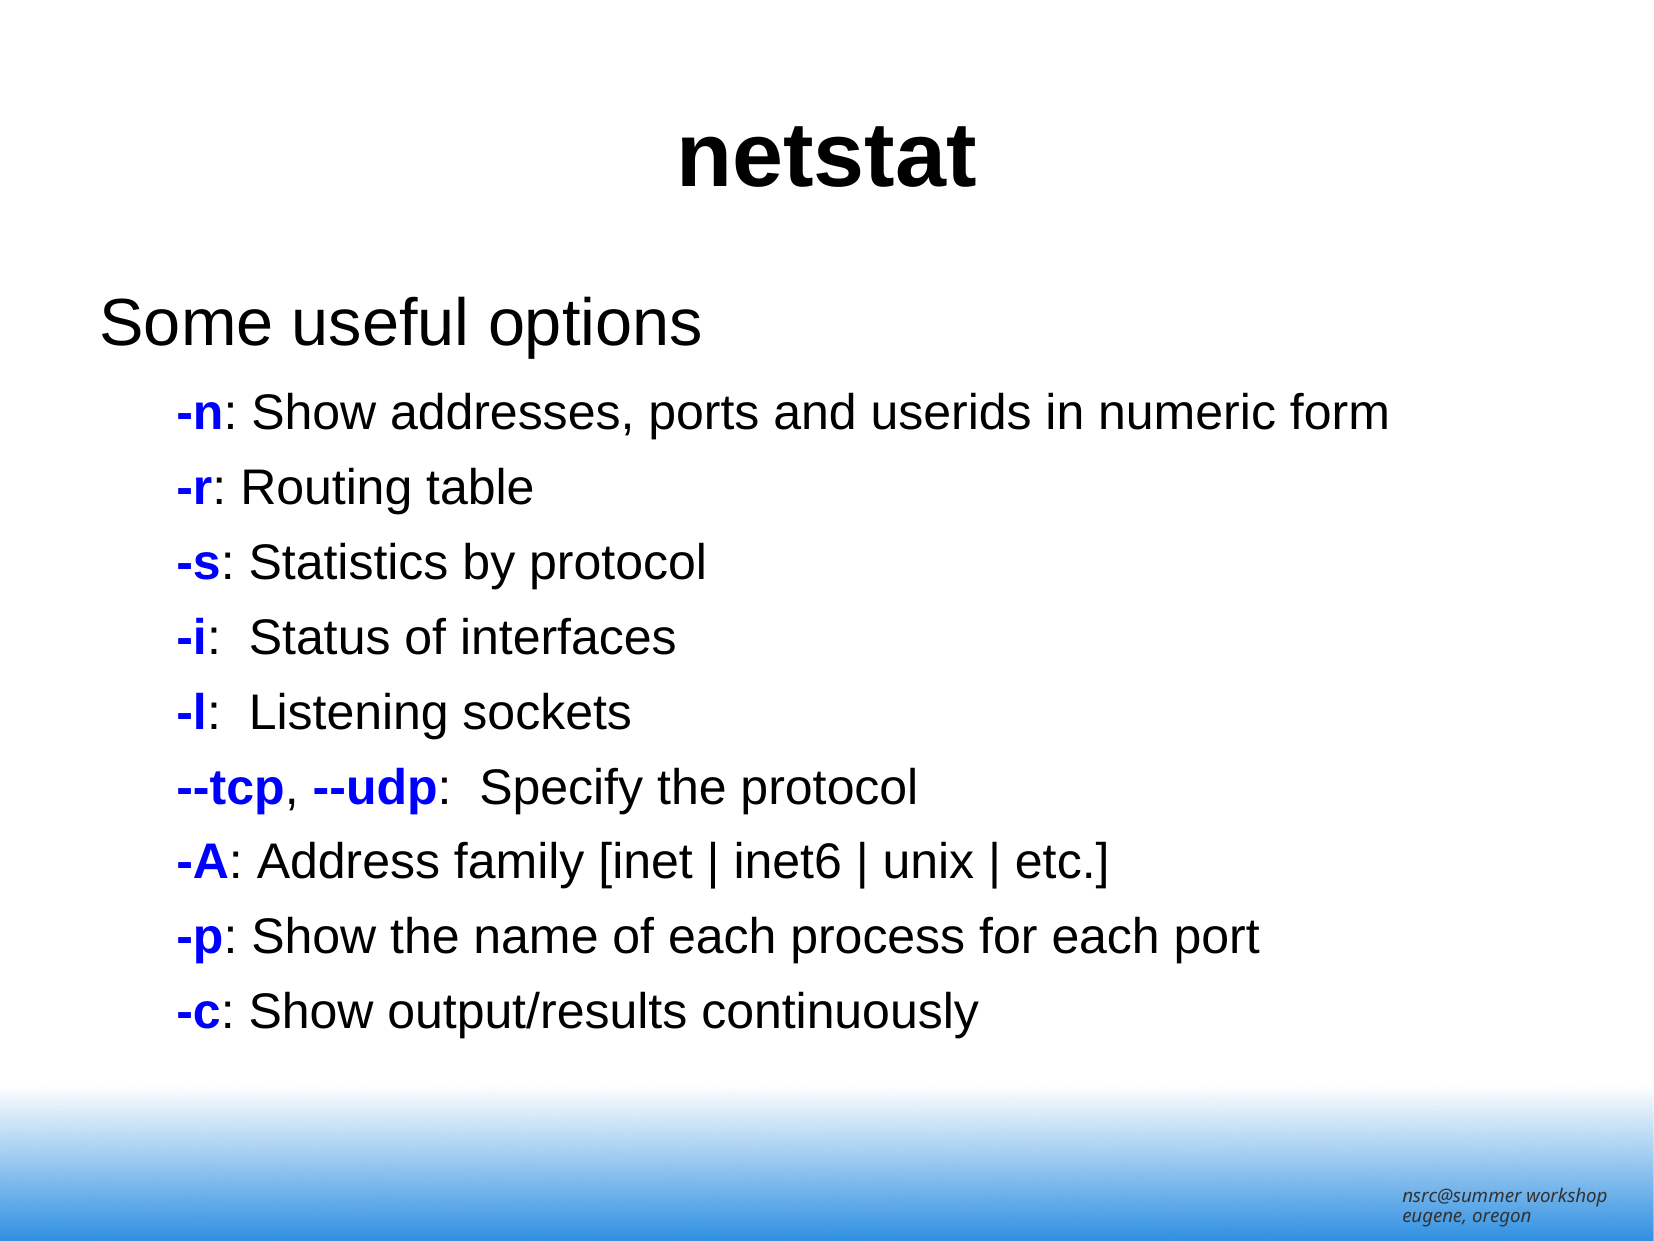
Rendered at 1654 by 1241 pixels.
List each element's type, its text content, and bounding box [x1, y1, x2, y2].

title netstat [82, 49, 1571, 257]
picture [0, 1083, 1654, 1241]
list Some useful options -n: Show addresses, ports and userids in numeric form -r: Routing table -s: Statistics by protocol -i: Status of interfaces -l: Listening sockets --tcp, --udp: Specify the protocol -A: Address family [inet | inet6 | unix | etc.] -p: Show the name of each process for each port -c: Show output/results continuously [82, 290, 1571, 1217]
